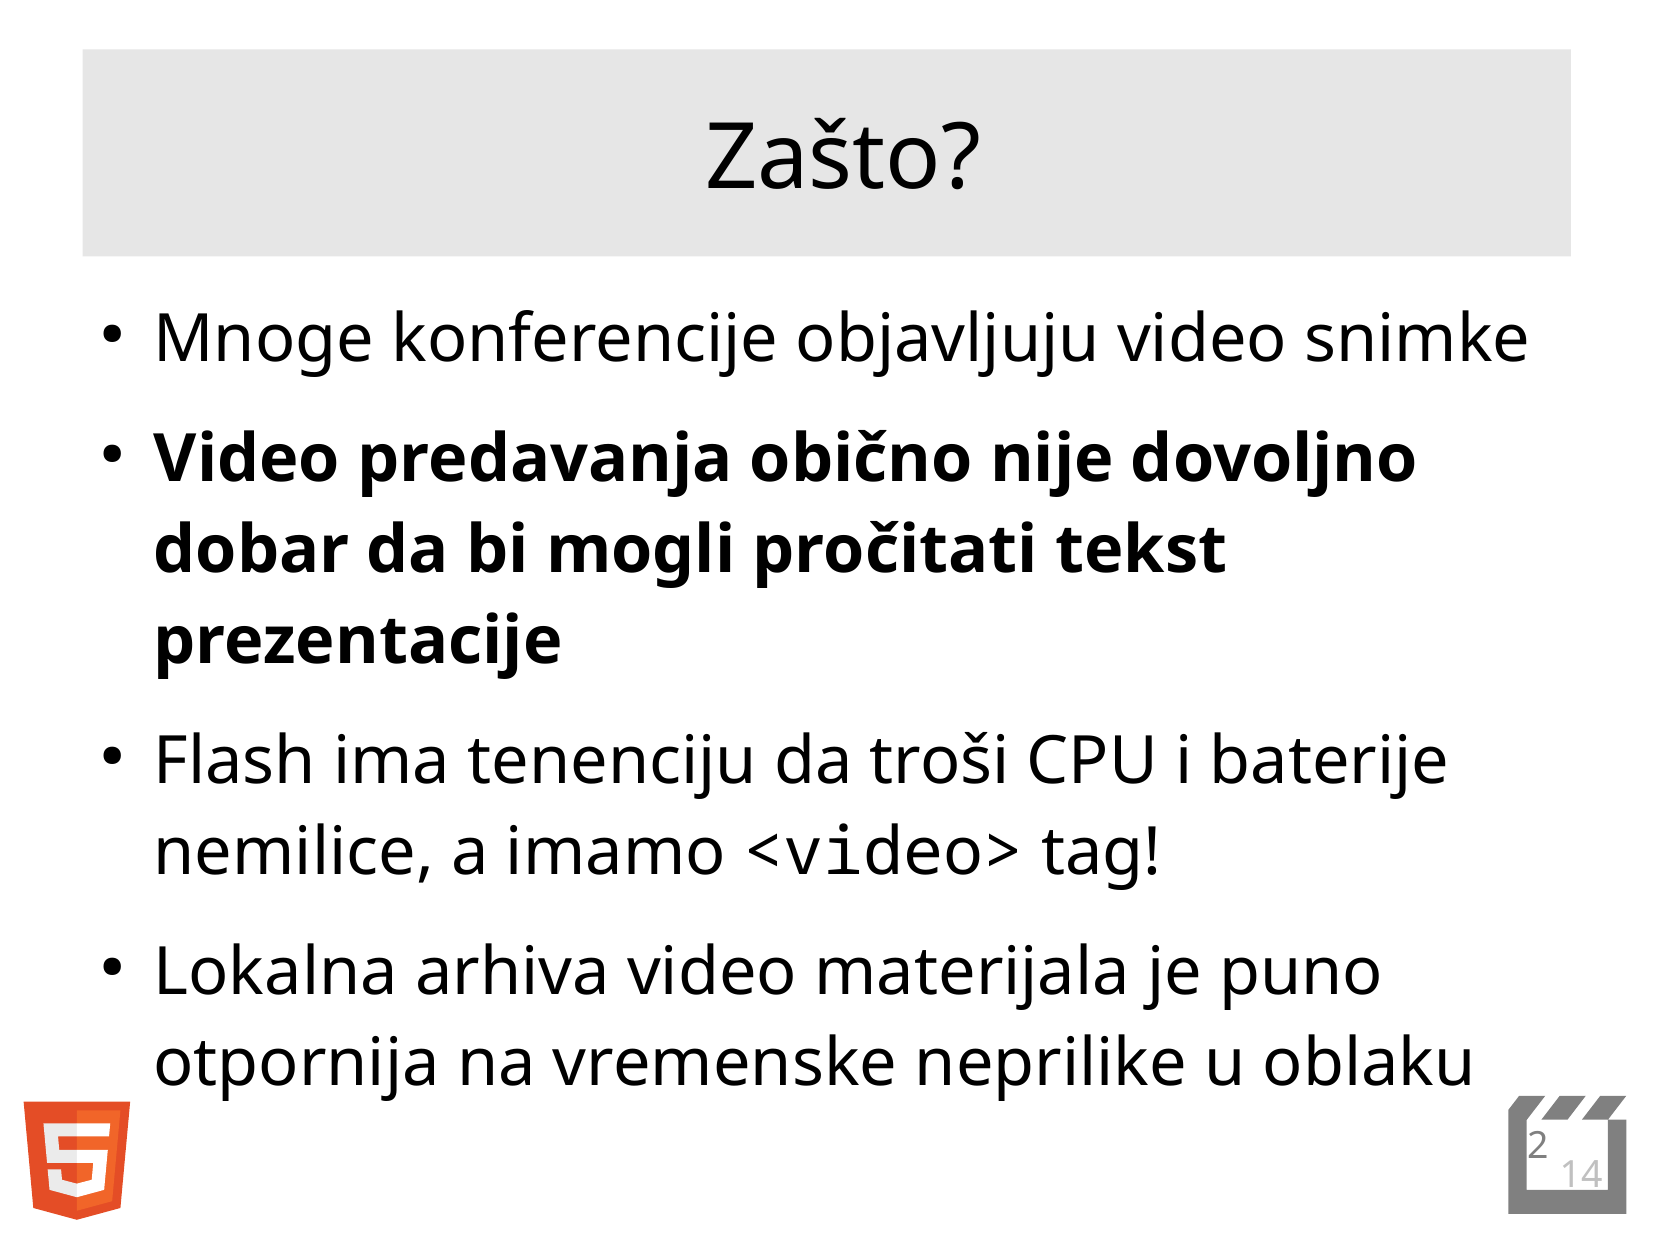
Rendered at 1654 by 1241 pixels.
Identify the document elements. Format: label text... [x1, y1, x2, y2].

title Zašto? [82, 49, 1571, 257]
list Mnoge konferencije objavljuju video snimke Video predavanja obično nije dovoljno dobar da bi mogli pročitati tekst prezentacije Flash ima tenenciju da troši CPU i baterije nemilice, a imamo <video> tag! Lokalna arhiva video materijala je puno otpornija na vremenske neprilike u oblaku [82, 290, 1571, 1109]
